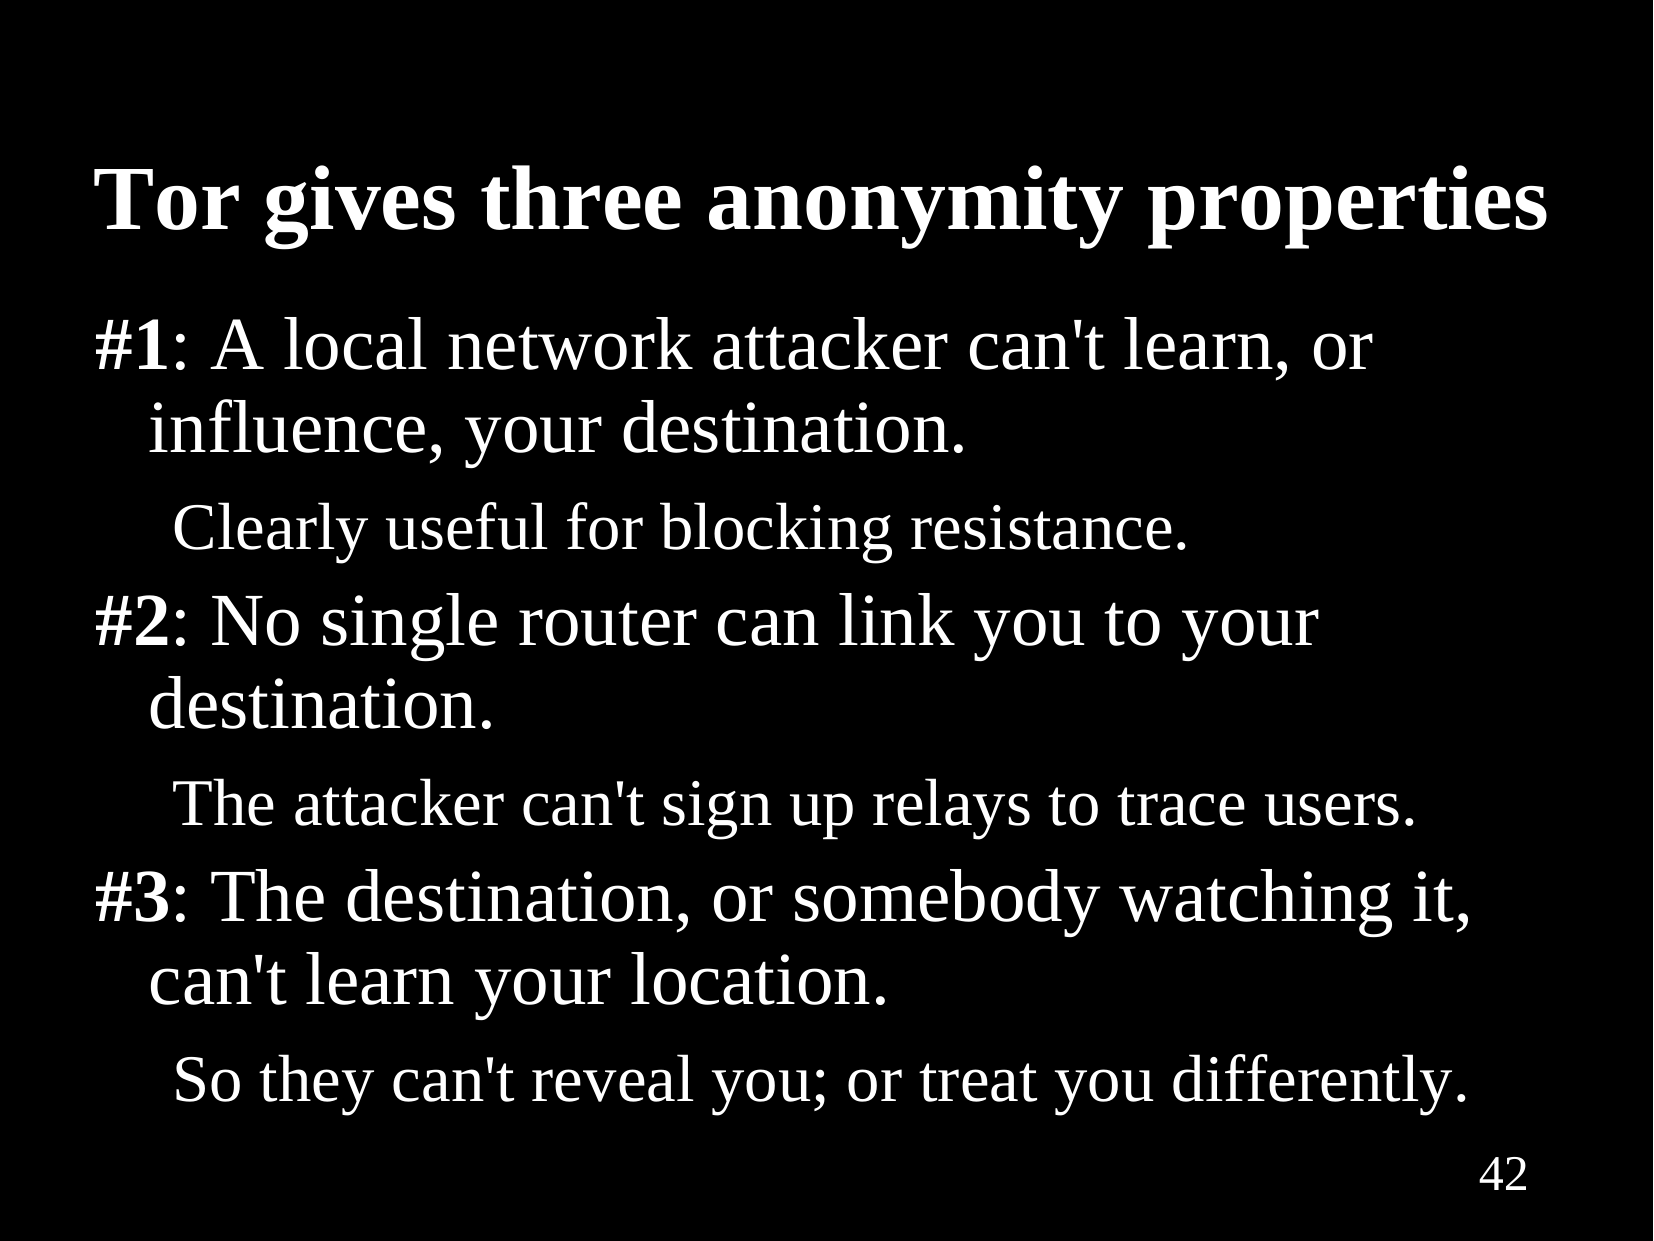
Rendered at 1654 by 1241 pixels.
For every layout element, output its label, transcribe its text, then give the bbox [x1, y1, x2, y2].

title Tor gives three anonymity properties [85, 102, 1560, 294]
list #1: A local network attacker can't learn, or influence, your destination. Clearly useful for blocking resistance. #2: No single router can link you to your destination. The attacker can't sign up relays to trace users. #3: The destination, or somebody watching it, can't learn your location. So they can't reveal you; or treat you differently. [78, 302, 1569, 1183]
